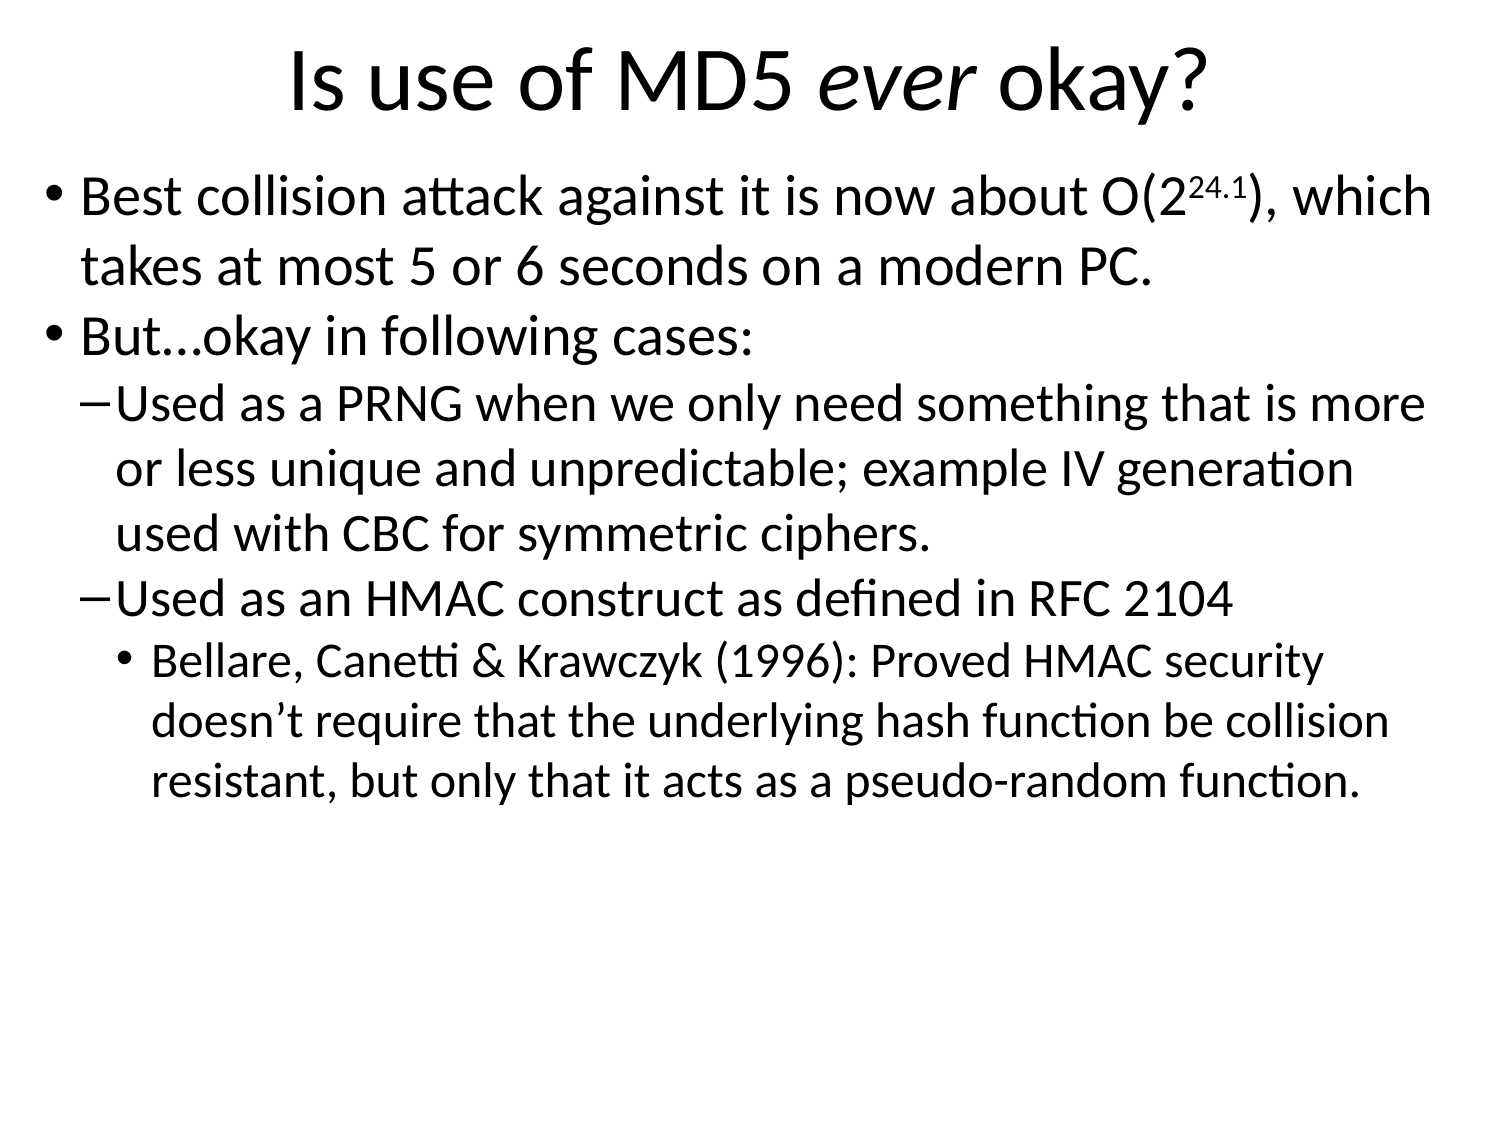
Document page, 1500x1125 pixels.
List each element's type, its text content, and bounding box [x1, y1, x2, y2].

text_box Best collision attack against it is now about O(224.1), which takes at most 5 or 6 seconds on a modern PC. But…okay in following cases: Used as a PRNG when we only need something that is more or less unique and unpredictable; example IV generation used with CBC for symmetric ciphers. Used as an HMAC construct as defined in RFC 2104 Bellare, Canetti & Krawczyk (1996): Proved HMAC security doesn’t require that the underlying hash function be collision resistant, but only that it acts as a pseudo-random function. [30, 149, 1456, 1096]
text_box Is use of MD5 ever okay? [75, 0, 1425, 149]
